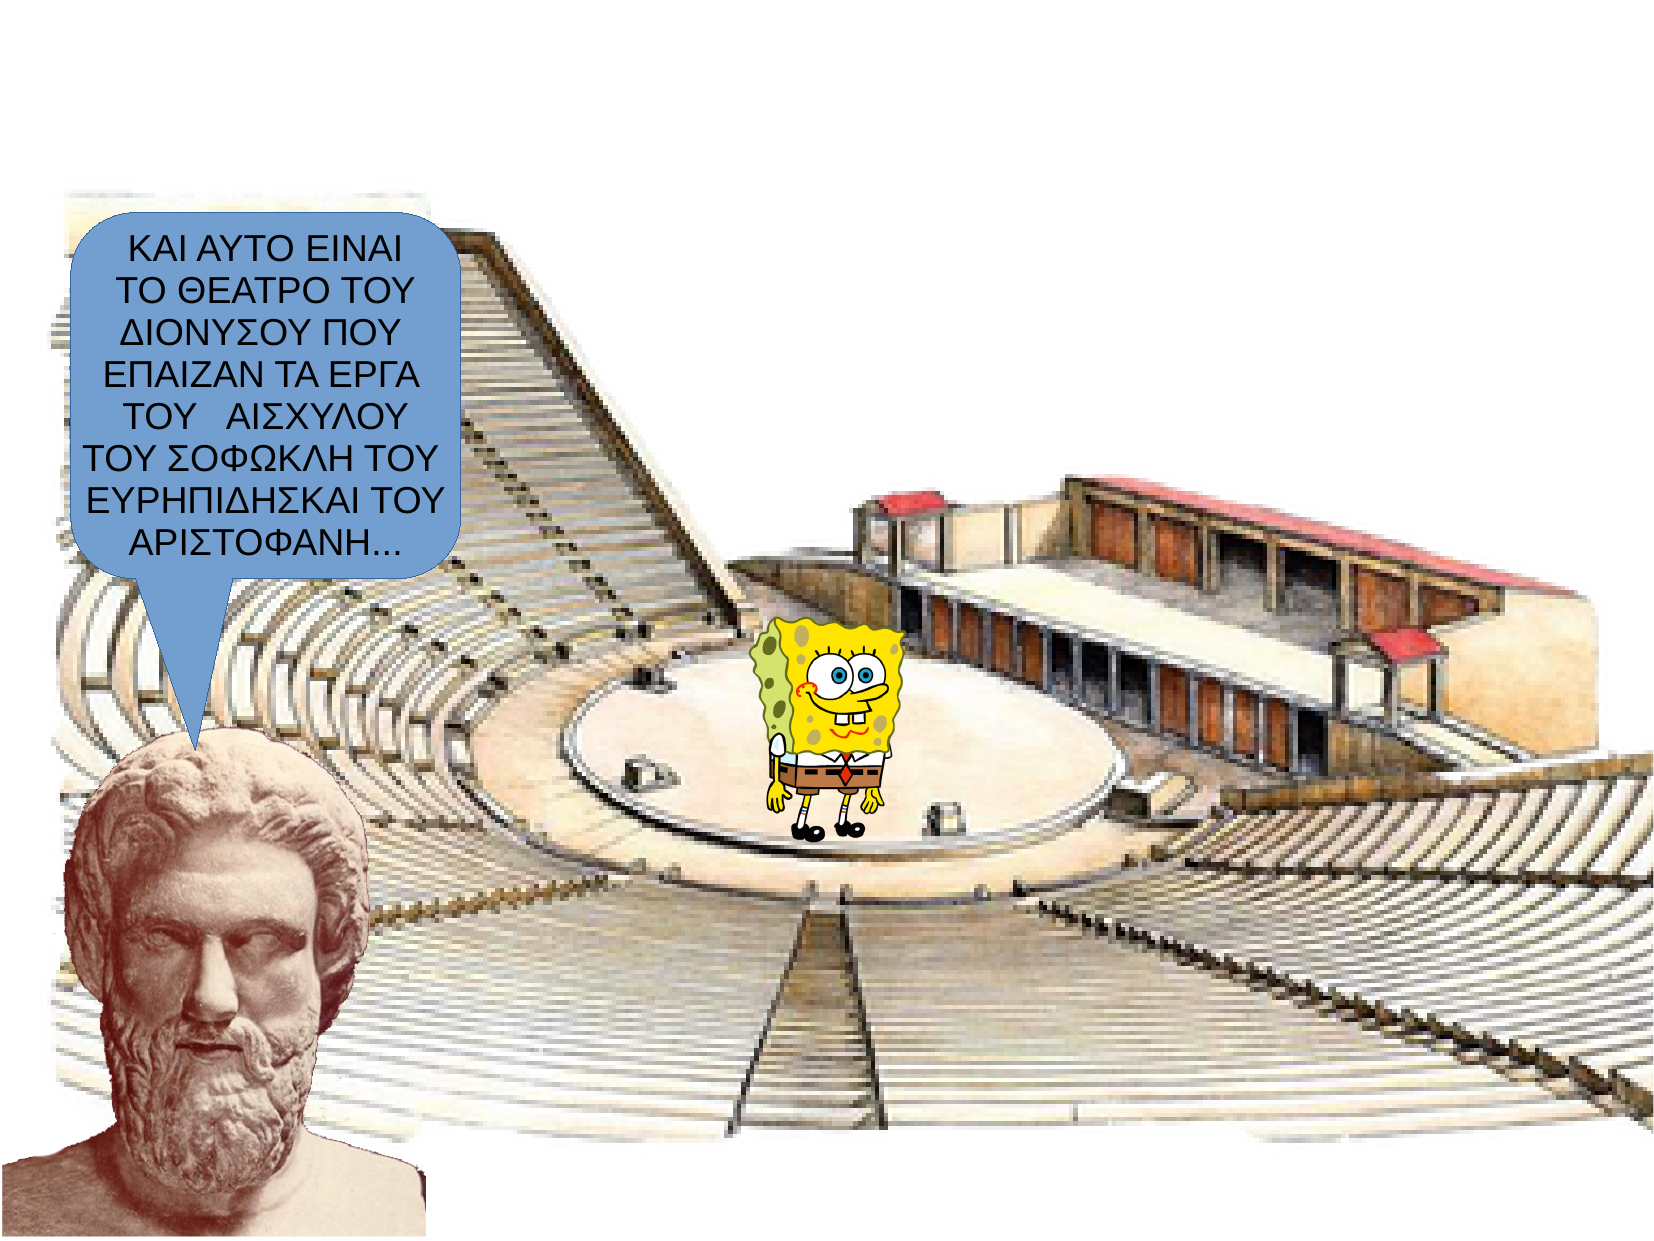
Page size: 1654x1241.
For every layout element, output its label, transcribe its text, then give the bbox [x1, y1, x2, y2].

text_box ΚΑΙ ΑΥΤΟ ΕΙΝΑΙ ΤΟ ΘΕΑΤΡΟ ΤΟΥ ΔΙΟΝΥΣΟΥ ΠΟΥ ΕΠΑΙΖΑΝ ΤΑ ΕΡΓΑ ΤΟΥ ΑΙΣΧΥΛΟΥ ΤΟΥ ΣΟΦΩΚΛΗ ΤΟΥ ΕΥΡΗΠΙΔΗΣΚΑΙ ΤΟΥ ΑΡΙΣΤΟΦΑΝΗ... [70, 212, 461, 751]
picture [0, 129, 1654, 1241]
